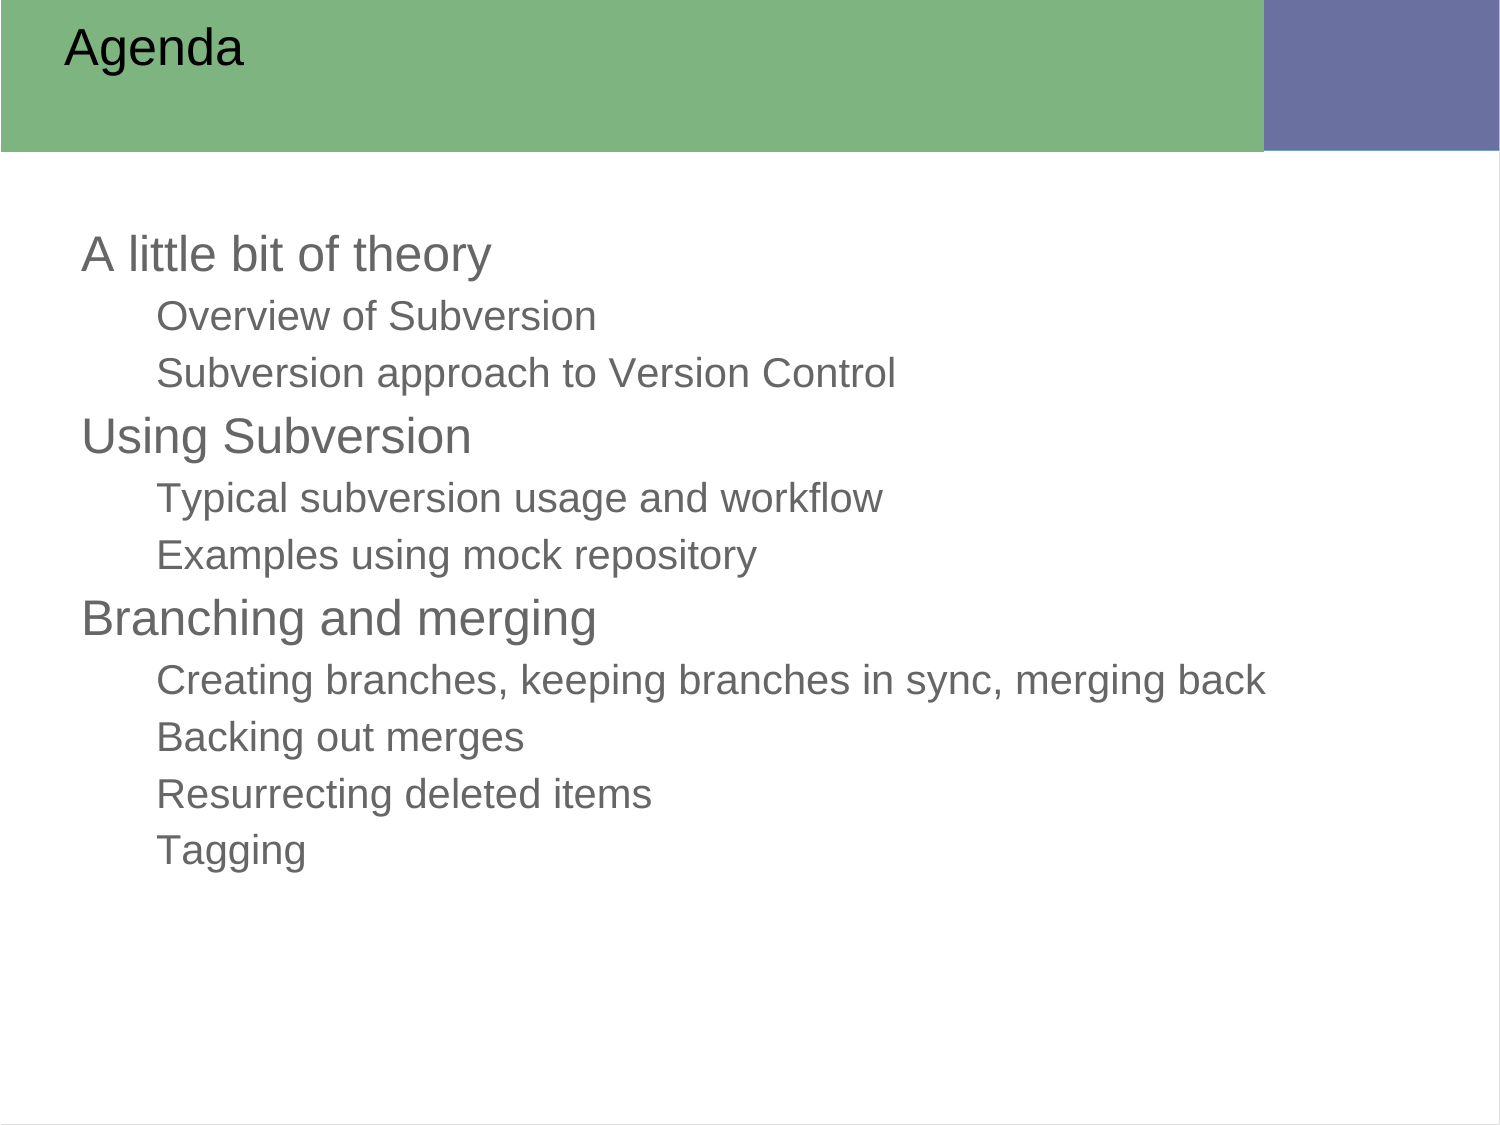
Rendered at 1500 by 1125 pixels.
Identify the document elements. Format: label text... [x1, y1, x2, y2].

list A little bit of theory Overview of Subversion Subversion approach to Version Control Using Subversion Typical subversion usage and workflow Examples using mock repository Branching and merging Creating branches, keeping branches in sync, merging back Backing out merges Resurrecting deleted items Tagging [66, 219, 1342, 945]
title Agenda [49, 16, 1253, 90]
picture [0, 0, 1500, 1125]
